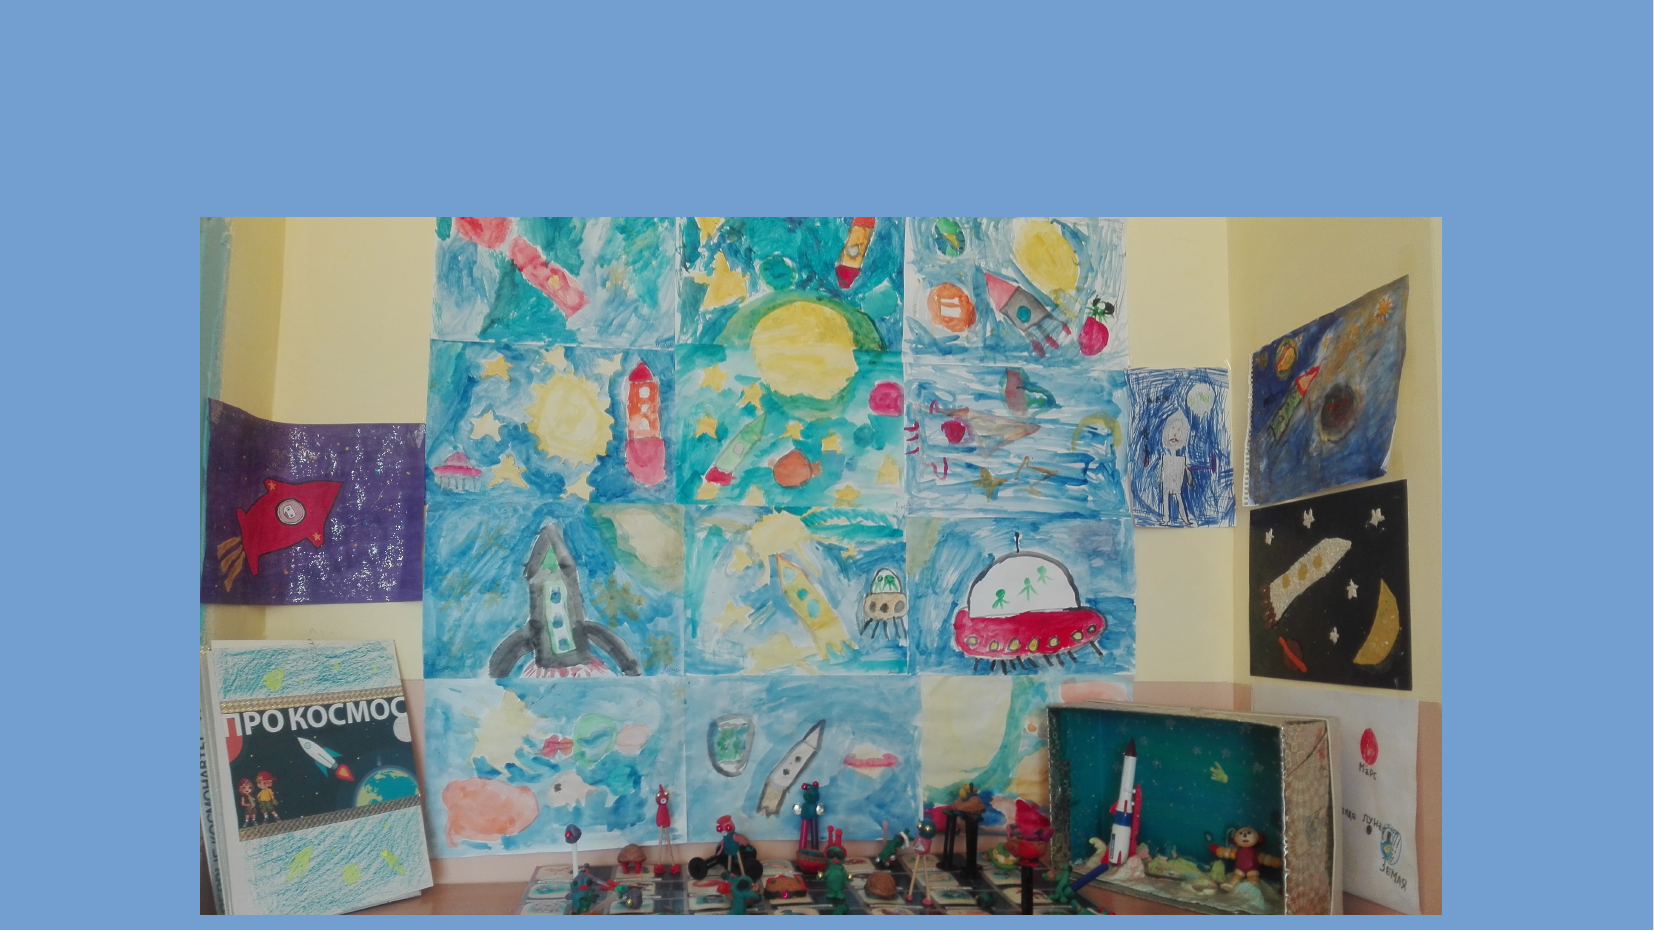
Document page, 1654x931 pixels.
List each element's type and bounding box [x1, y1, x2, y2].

picture [200, 217, 1442, 915]
